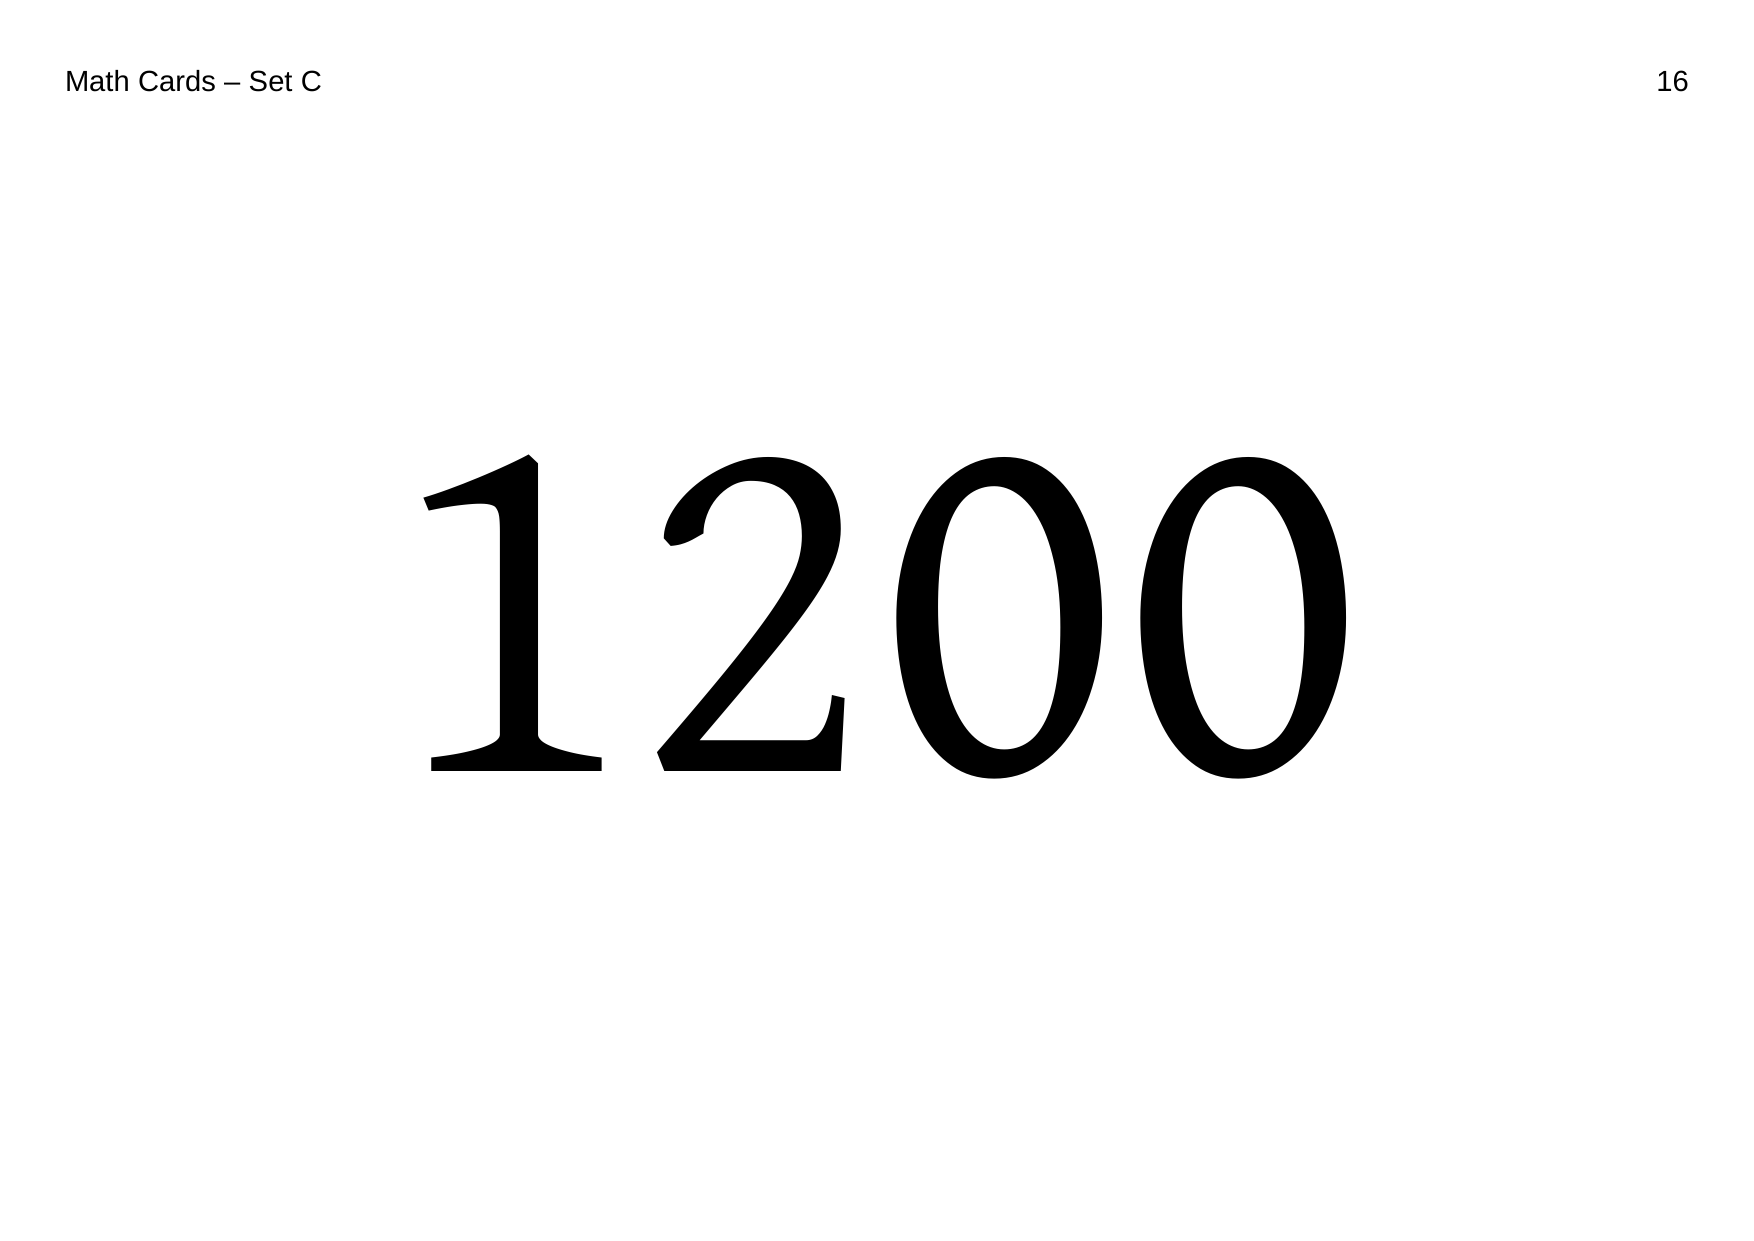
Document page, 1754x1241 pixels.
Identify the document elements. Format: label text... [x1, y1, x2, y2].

text_box 16 [1650, 59, 1695, 104]
text_box Math Cards – Set C [59, 59, 329, 104]
text_box 1200 [382, 318, 1372, 922]
